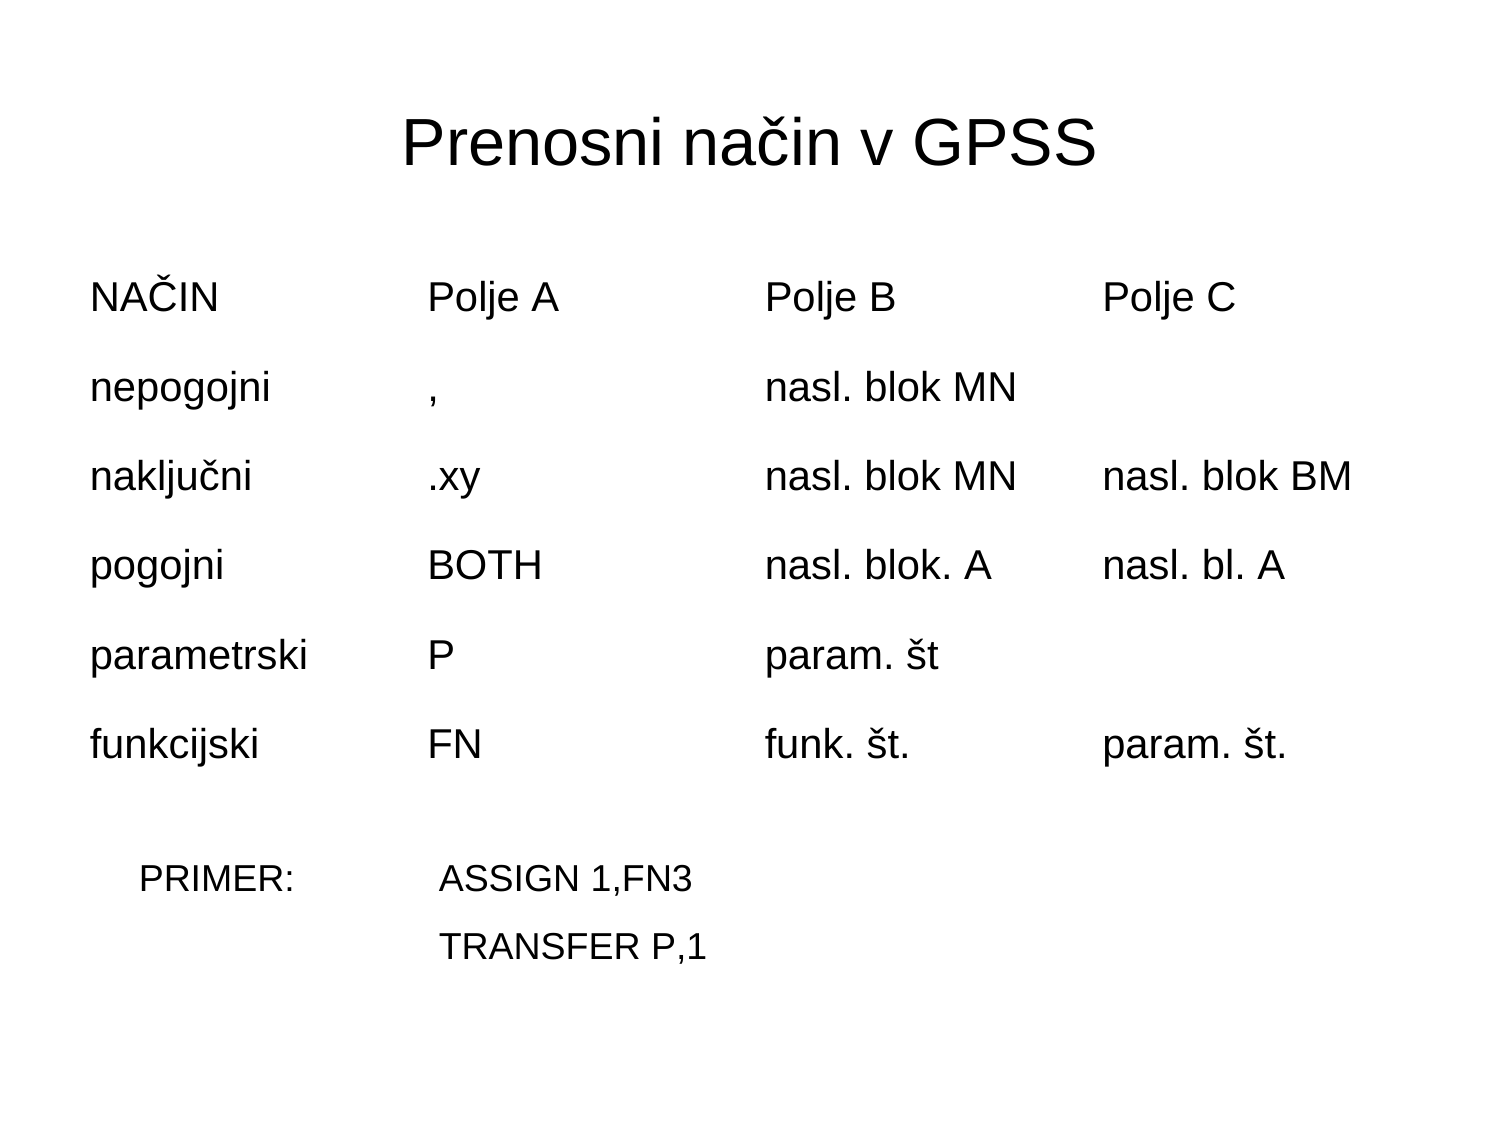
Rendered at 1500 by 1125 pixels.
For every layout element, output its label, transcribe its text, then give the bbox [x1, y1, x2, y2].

table_cell BOTH [413, 531, 750, 620]
table_cell pogojni [75, 531, 413, 620]
table_cell [1088, 620, 1425, 709]
table_cell nasl. bl. A [1088, 531, 1425, 620]
table_cell , [413, 352, 750, 441]
table_cell nasl. blok. A [750, 531, 1088, 620]
table_cell nasl. blok MN [750, 441, 1088, 531]
table_cell funkcijski [75, 709, 413, 799]
title Prenosni način v GPSS [75, 45, 1426, 233]
table_cell nasl. blok MN [750, 352, 1088, 441]
table_cell naključni [75, 441, 413, 531]
table_cell P [413, 620, 750, 709]
table_header NAČIN [75, 262, 413, 352]
table_cell [1088, 352, 1425, 441]
table_cell nasl. blok BM [1088, 441, 1425, 531]
table_cell nepogojni [75, 352, 413, 441]
table_cell param. št [750, 620, 1088, 709]
table_cell .xy [413, 441, 750, 531]
table_header Polje C [1088, 262, 1425, 352]
text_box PRIMER: ASSIGN 1,FN3 TRANSFER P,1 [123, 846, 1058, 975]
table_header Polje B [750, 262, 1088, 352]
table_cell FN [413, 709, 750, 799]
table_header Polje A [413, 262, 750, 352]
table_cell parametrski [75, 620, 413, 709]
table_cell funk. št. [750, 709, 1088, 799]
table_cell param. št. [1088, 709, 1425, 799]
